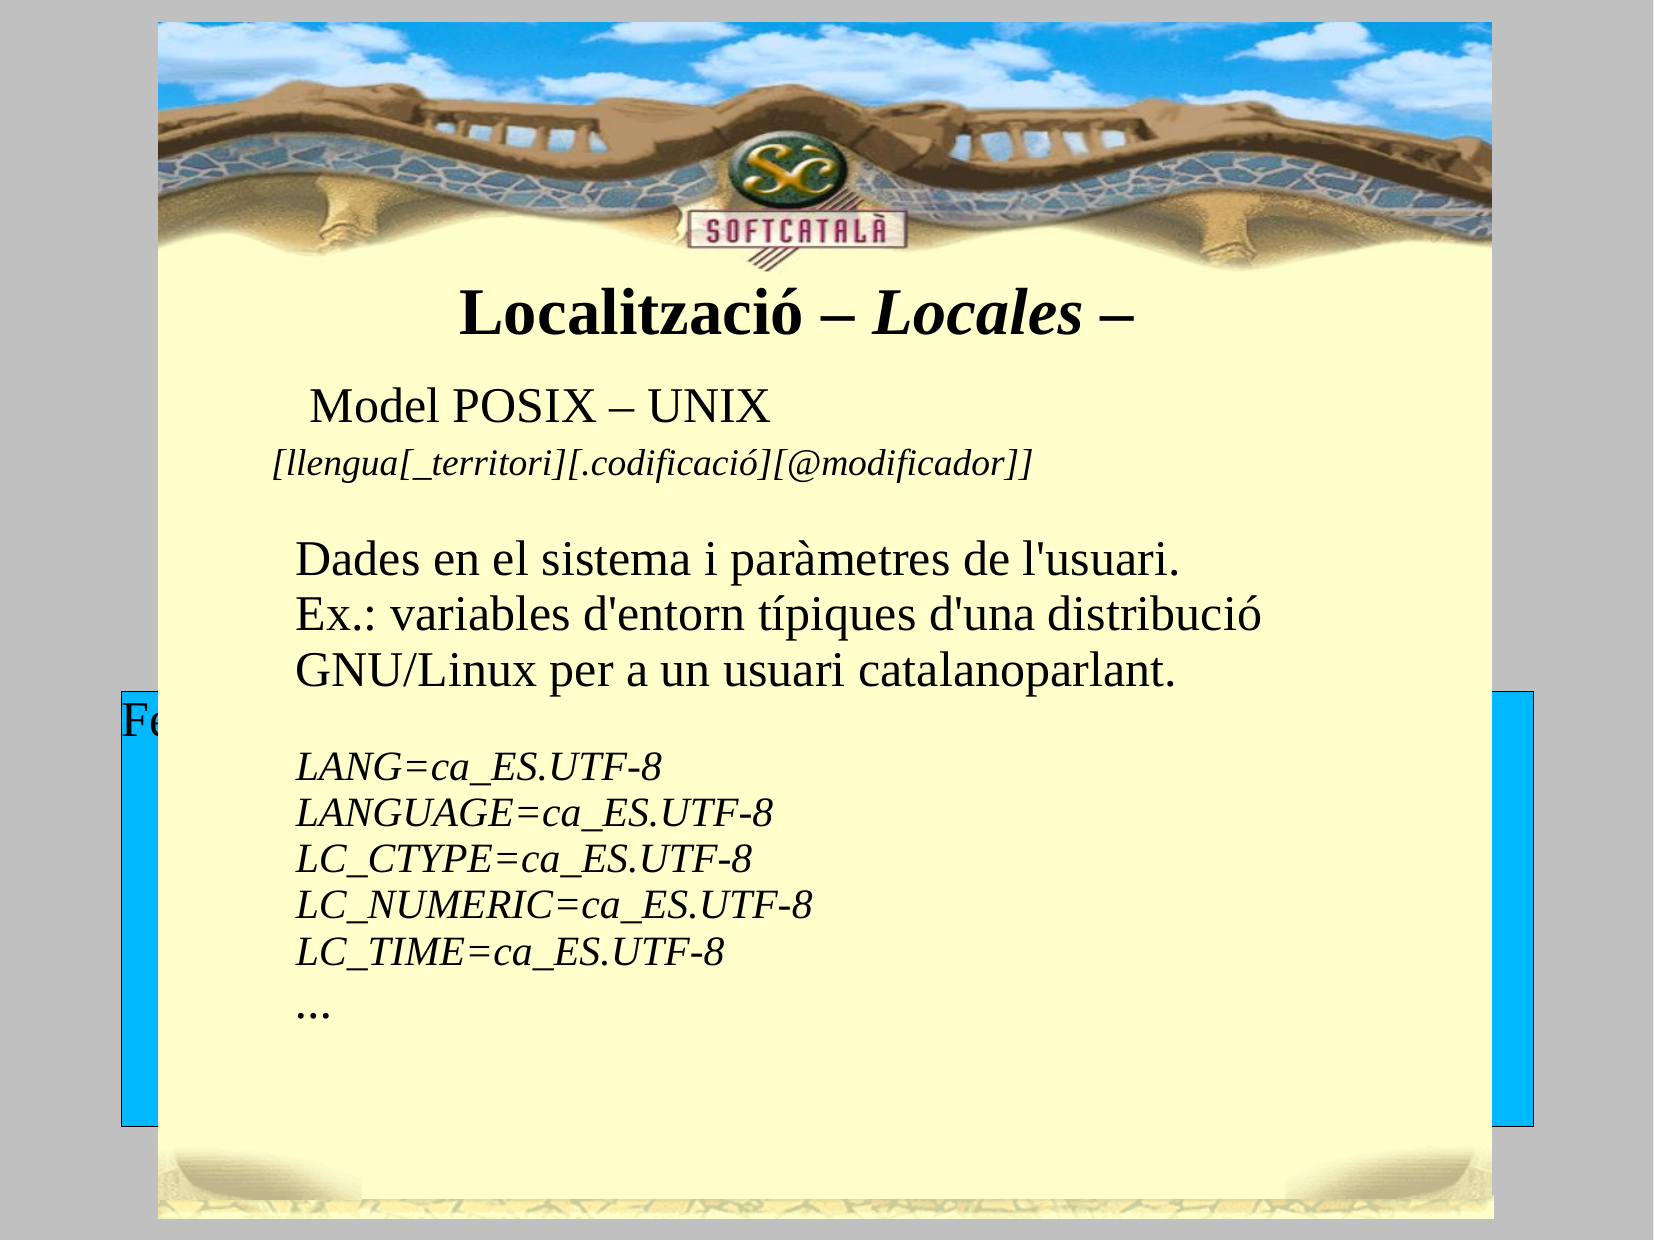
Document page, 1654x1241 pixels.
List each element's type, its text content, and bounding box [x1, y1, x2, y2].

picture [158, 22, 1492, 691]
text_box Localització – Locales – [459, 275, 1135, 441]
text_box [455, 327, 459, 378]
text_box [1390, 691, 1534, 1127]
text_box [121, 691, 295, 1127]
text_box [llengua[_territori][.codificació][@modificador]] [271, 441, 1332, 560]
picture [158, 1127, 1494, 1219]
text_box Dades en el sistema i paràmetres de l'usuari. Ex.: variables d'entorn típiques d'una distribució GNU/Linux per a un usuari catalanoparlant. LANG=ca_ES.UTF-8 LANGUAGE=ca_ES.UTF-8 LC_CTYPE=ca_ES.UTF-8 LC_NUMERIC=ca_ES.UTF-8 LC_TIME=ca_ES.UTF-8 ... [295, 530, 1390, 1195]
text_box Model POSIX – UNIX [309, 378, 773, 441]
